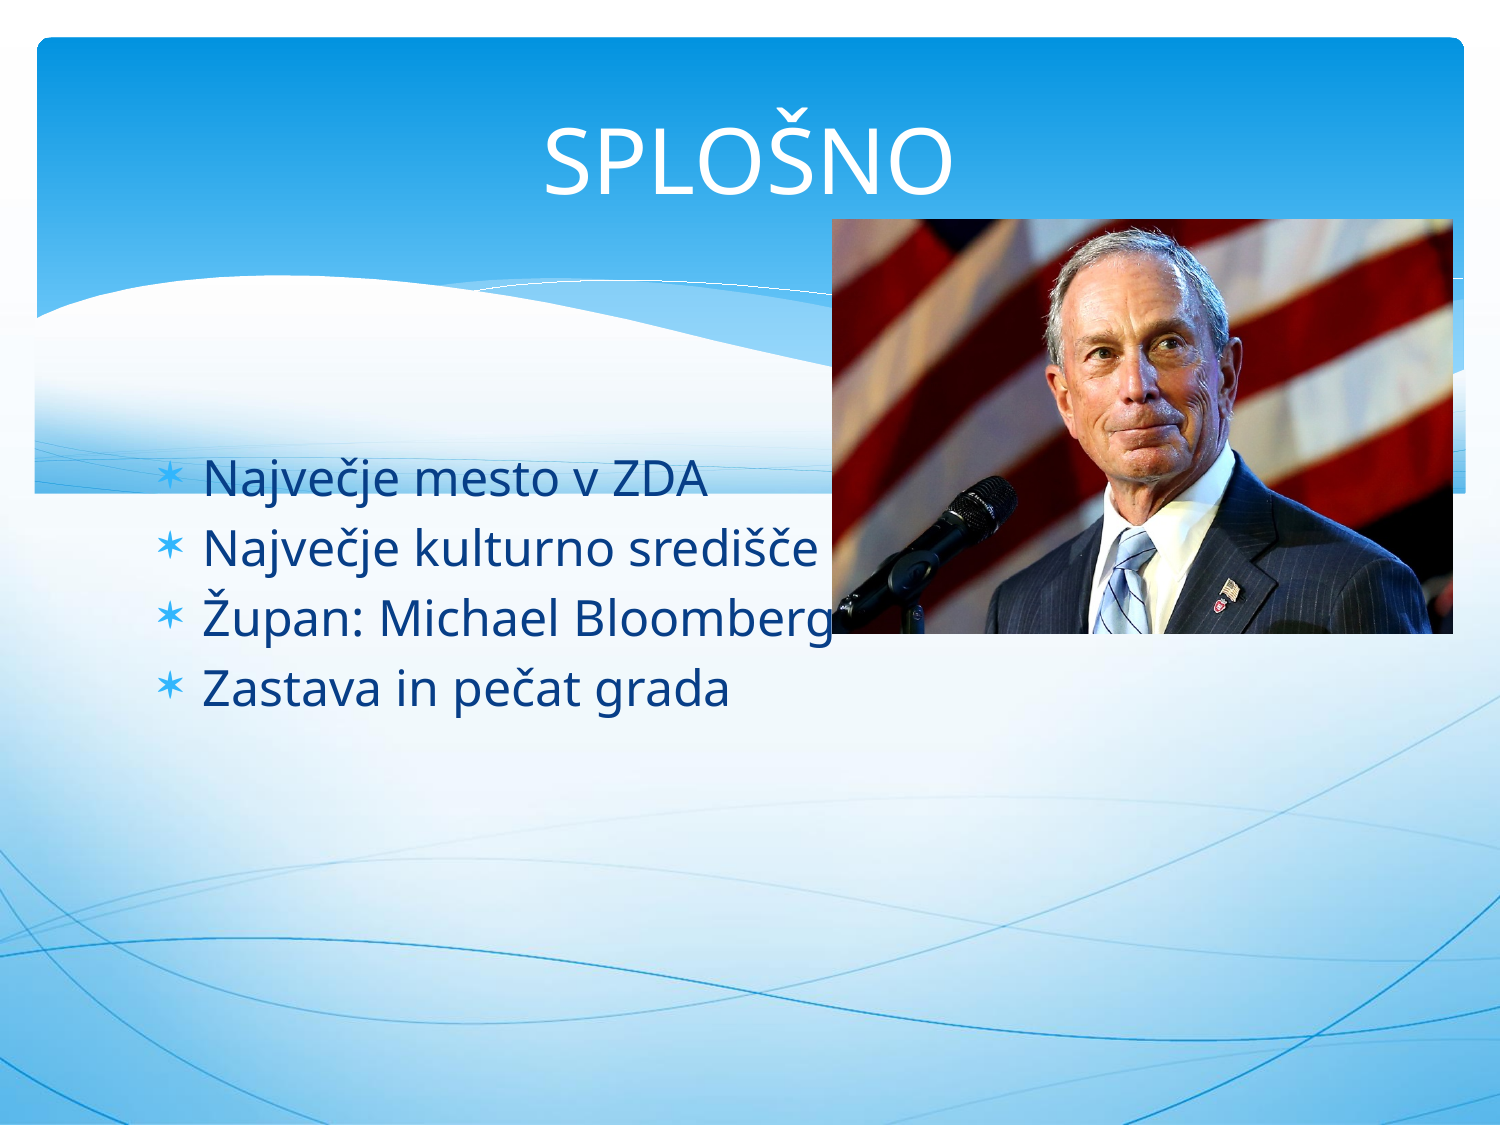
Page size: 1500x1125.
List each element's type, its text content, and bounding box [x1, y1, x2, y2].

title SPLOŠNO [75, 55, 1425, 261]
list Največje mesto v ZDA Največje kulturno središče Župan: Michael Bloomberg Zastava in pečat grada [142, 438, 1359, 1005]
picture [0, 0, 1500, 1125]
